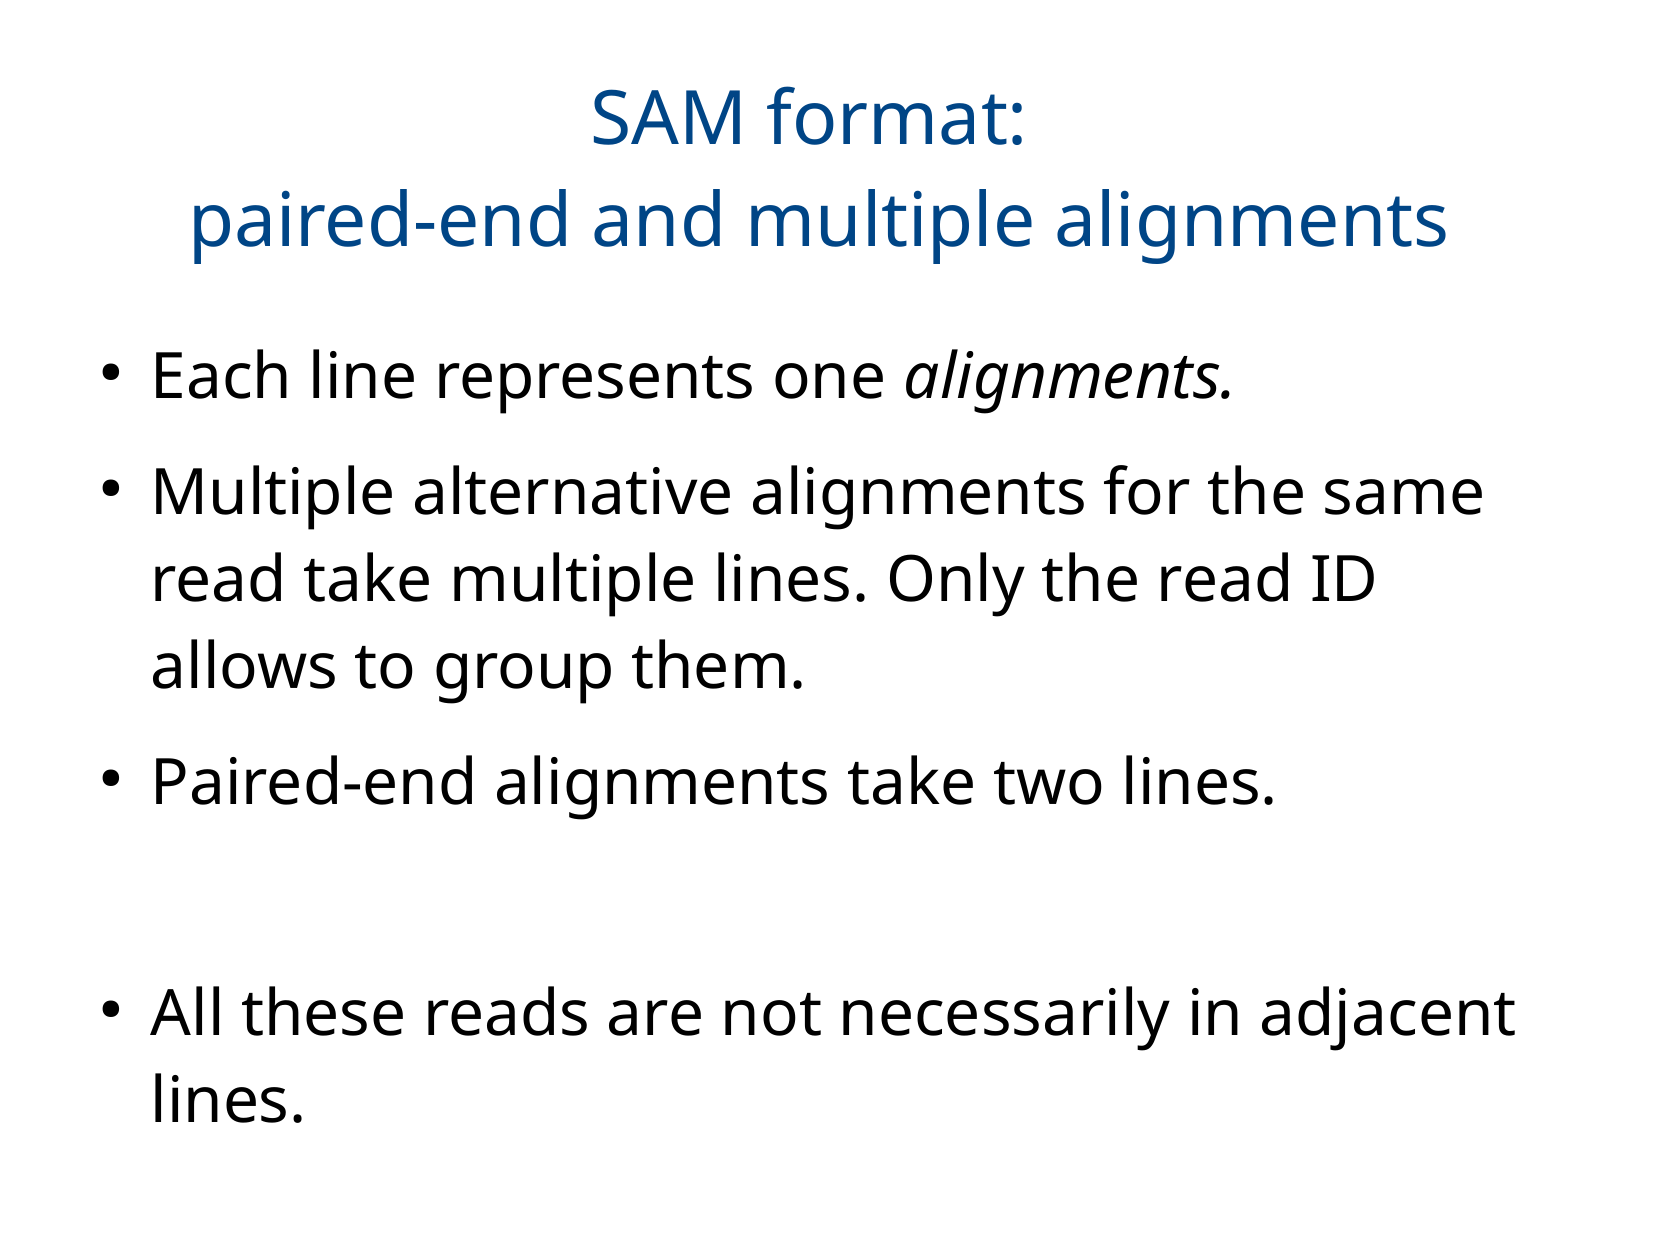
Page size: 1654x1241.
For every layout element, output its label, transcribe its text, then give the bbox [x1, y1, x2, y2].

title SAM format: paired-end and multiple alignments [75, 77, 1564, 256]
list Each line represents one alignments. Multiple alternative alignments for the same read take multiple lines. Only the read ID allows to group them. Paired-end alignments take two lines. All these reads are not necessarily in adjacent lines. [82, 330, 1571, 1149]
